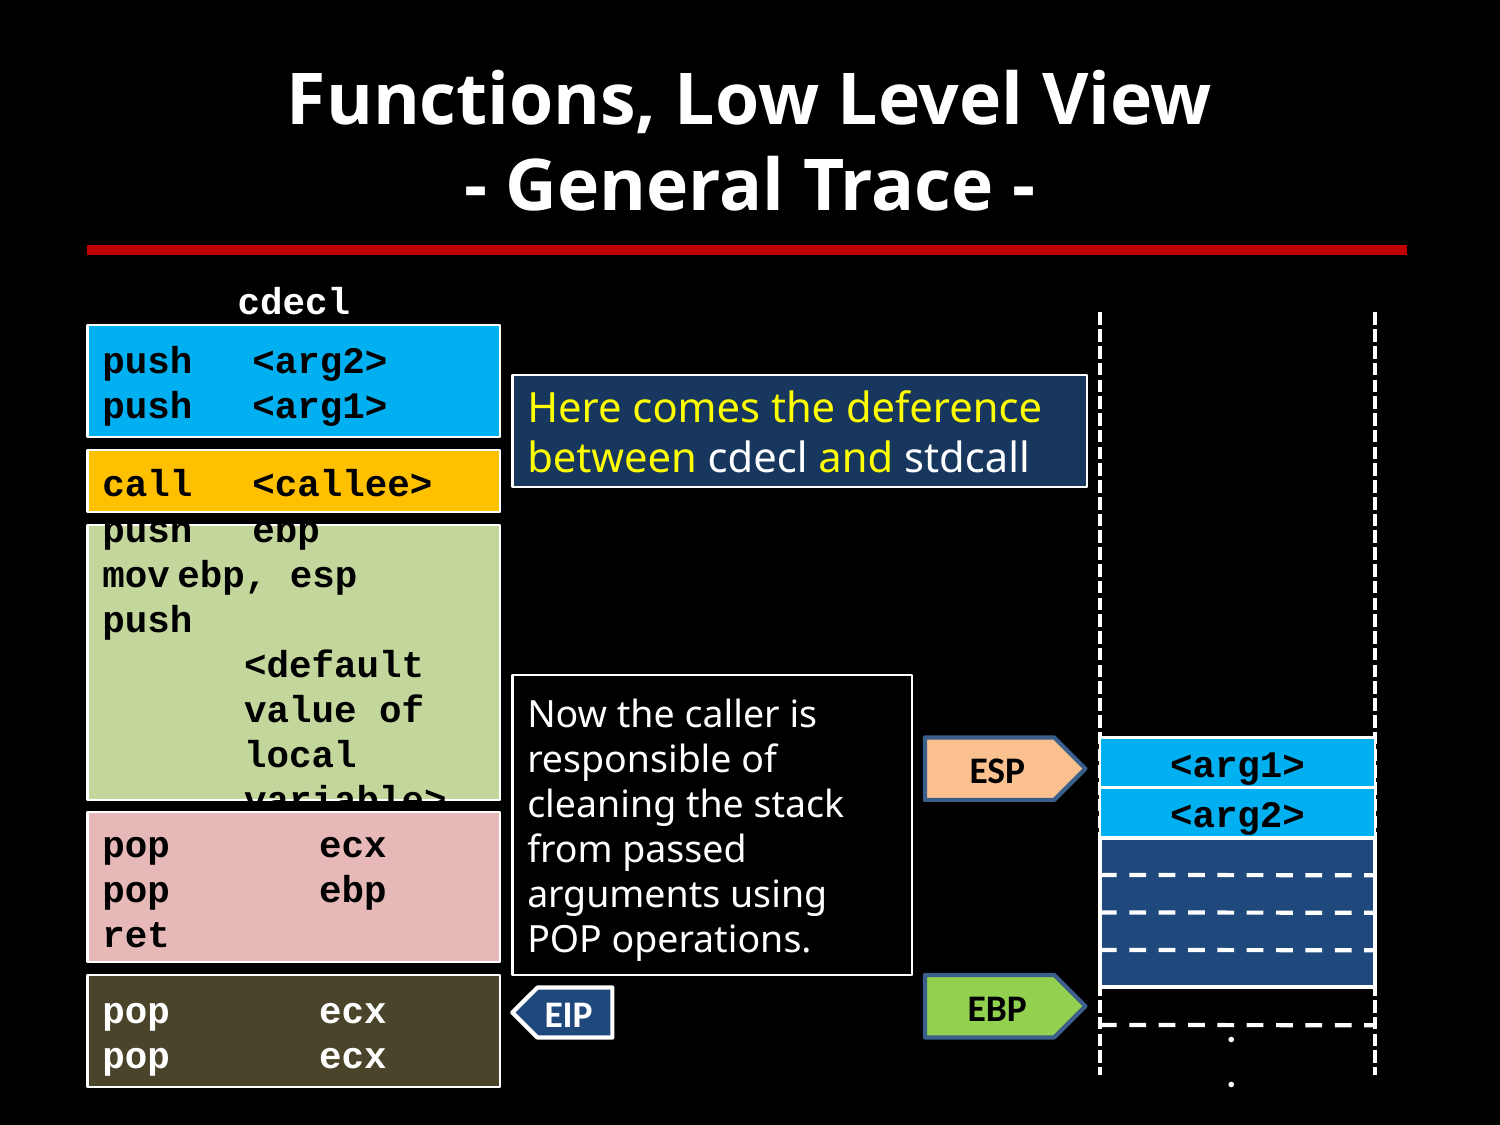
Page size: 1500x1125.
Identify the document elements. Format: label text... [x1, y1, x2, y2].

title Functions, Low Level View - General Trace - [75, 45, 1425, 233]
text_box push ebp mov ebp, esp push <default value of local variable> [87, 525, 500, 800]
text_box EIP [512, 987, 613, 1038]
text_box Here comes the deference between cdecl and stdcall [512, 375, 1088, 488]
text_box <arg1> [1100, 737, 1375, 788]
text_box Now the caller is responsible of cleaning the stack from passed arguments using POP operations. [512, 674, 913, 975]
text_box pop ecx pop ecx [87, 975, 500, 1088]
text_box <arg2> [1100, 788, 1375, 838]
text_box call <callee> [87, 449, 500, 513]
text_box cdecl [87, 275, 500, 325]
text_box EBP [924, 974, 1086, 1038]
text_box pop ecx pop ebp ret [87, 812, 500, 963]
text_box push <arg2> push <arg1> [87, 325, 500, 438]
text_box [1100, 838, 1375, 988]
text_box . . [1087, 1012, 1375, 1088]
text_box ESP [924, 737, 1086, 800]
